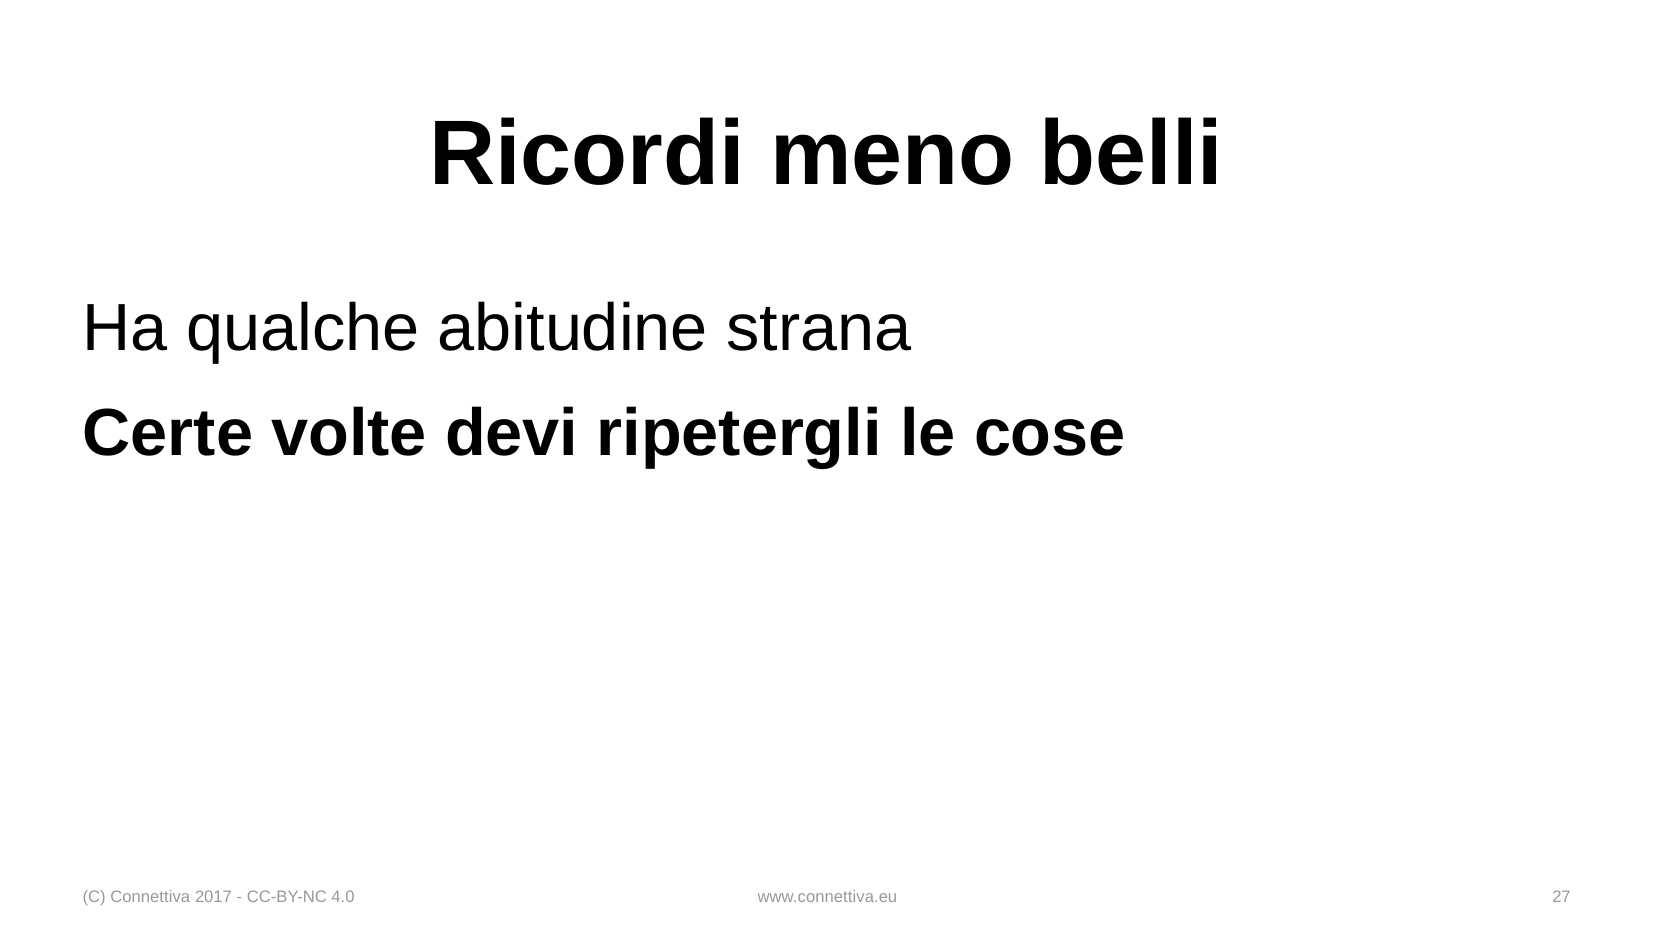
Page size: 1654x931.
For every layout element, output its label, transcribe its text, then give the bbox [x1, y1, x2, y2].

title Ricordi meno belli [82, 49, 1571, 257]
list Ha qualche abitudine strana Certe volte devi ripetergli le cose [82, 290, 1571, 756]
